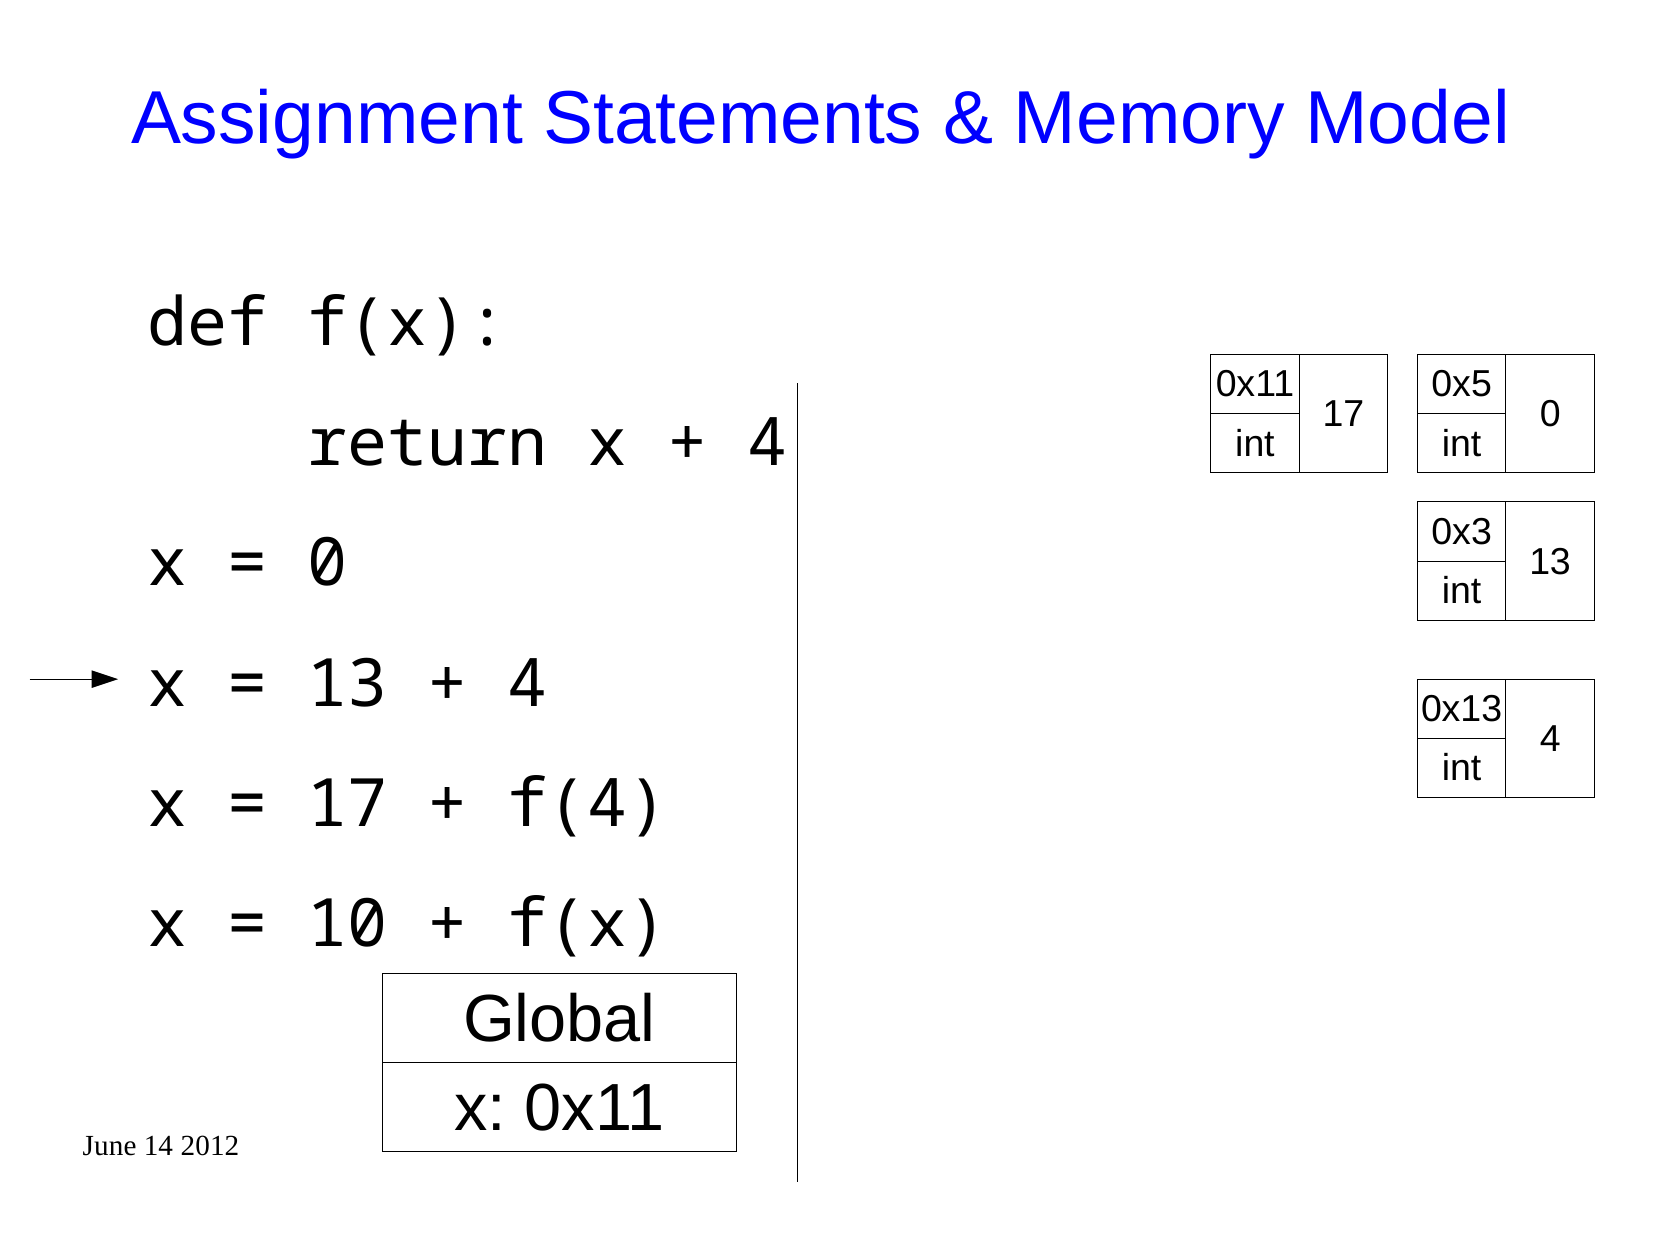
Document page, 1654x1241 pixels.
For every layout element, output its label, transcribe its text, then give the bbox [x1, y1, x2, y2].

list def f(x): return x + 4 x = 0 x = 13 + 4 x = 17 + f(4) x = 10 + f(x) [76, 274, 1506, 822]
text_box 17 [1299, 354, 1388, 473]
text_box x: 0x11 [382, 1062, 737, 1152]
text_box int [1417, 562, 1505, 621]
text_box int [1417, 739, 1505, 798]
text_box int [1210, 414, 1299, 473]
title Assignment Statements & Memory Model [76, 58, 1565, 178]
text_box 0 [1505, 354, 1595, 473]
text_box 0x11 [1210, 354, 1299, 414]
text_box Global [382, 973, 737, 1062]
text_box 0x5 [1417, 354, 1505, 414]
text_box 0x3 [1417, 501, 1505, 562]
text_box int [1417, 414, 1505, 473]
text_box 13 [1505, 501, 1595, 621]
text_box 0x13 [1417, 679, 1505, 739]
text_box 4 [1505, 679, 1595, 798]
